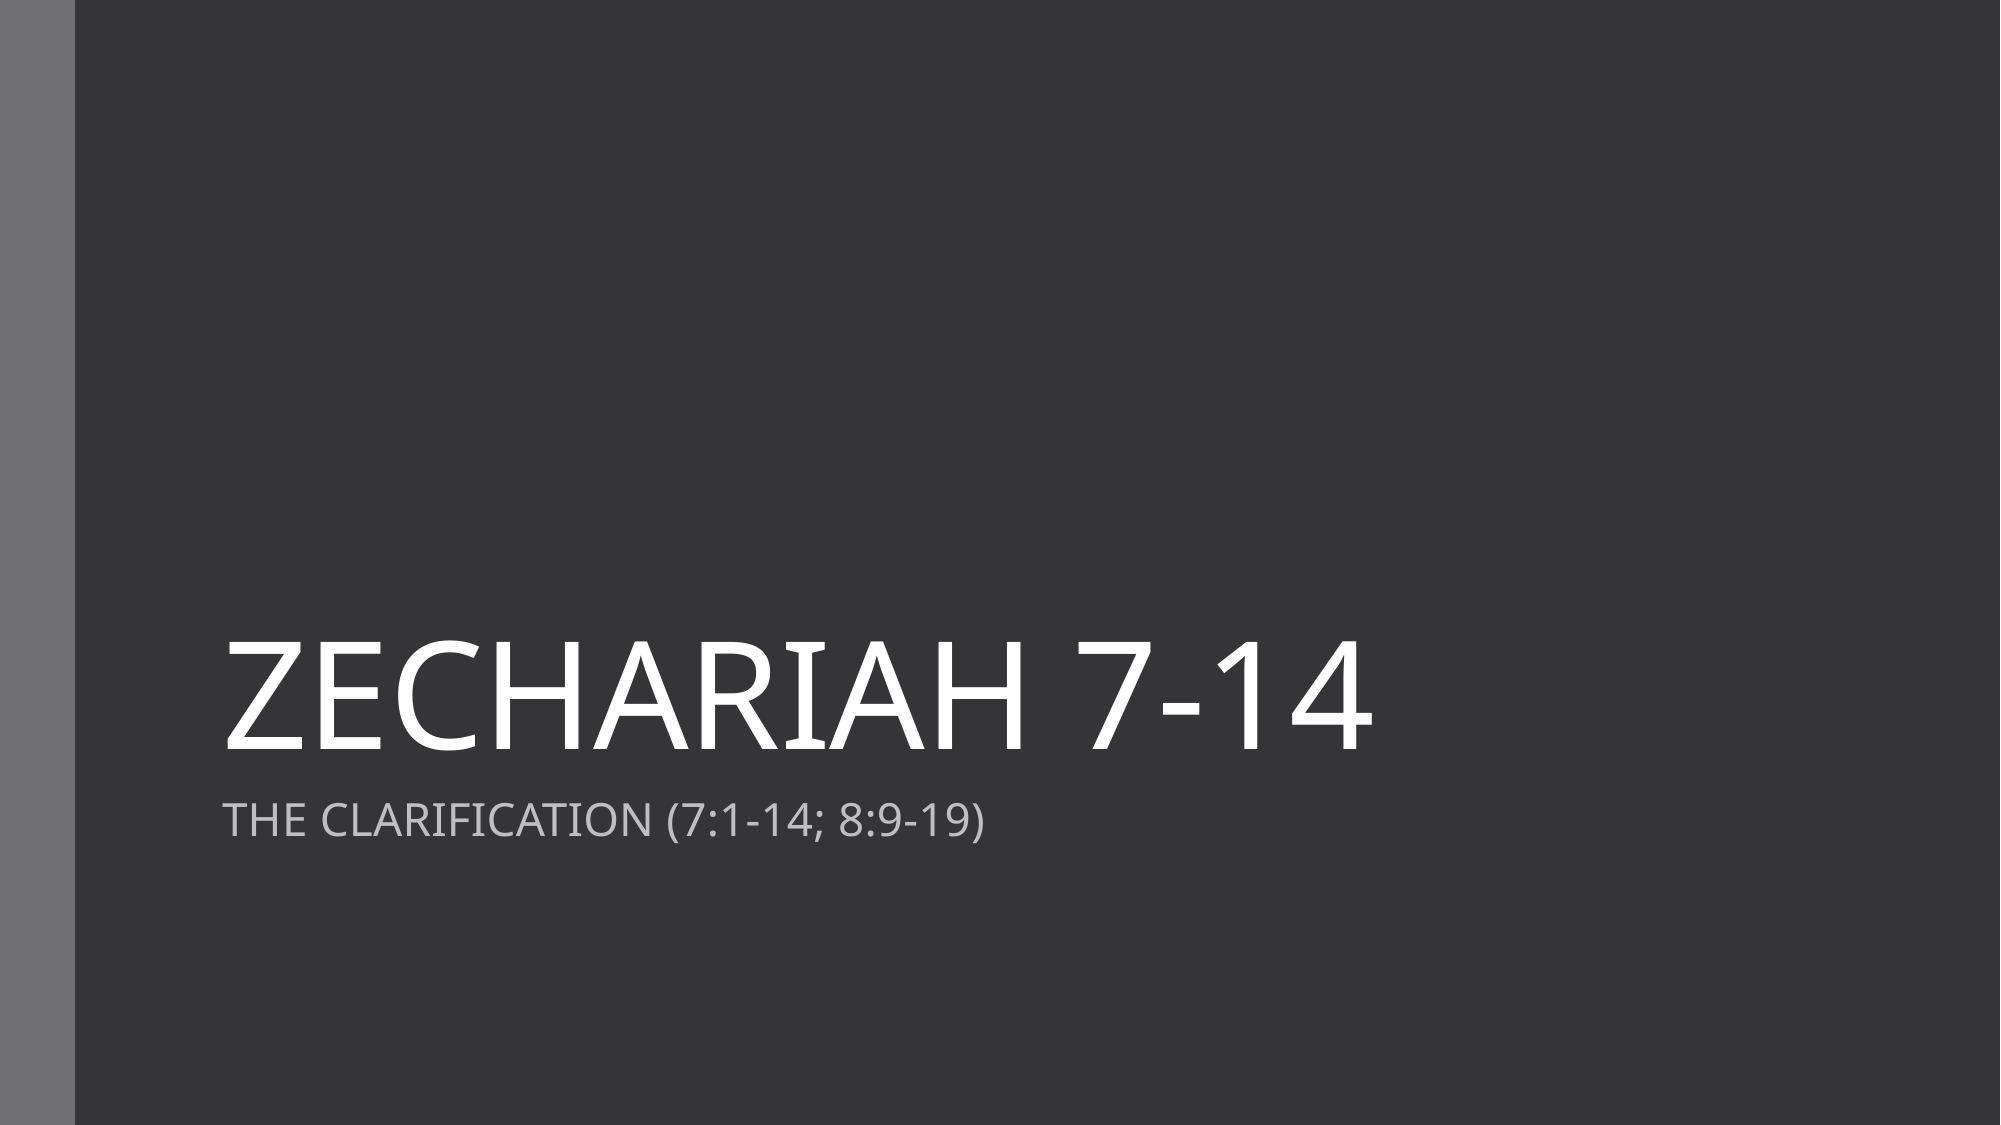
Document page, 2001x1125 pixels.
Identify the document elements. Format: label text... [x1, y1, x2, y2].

title ZECHARIAH 7-14 [206, 124, 1752, 787]
subtitle THE CLARIFICATION (7:1-14; 8:9-19) [206, 787, 1752, 1066]
